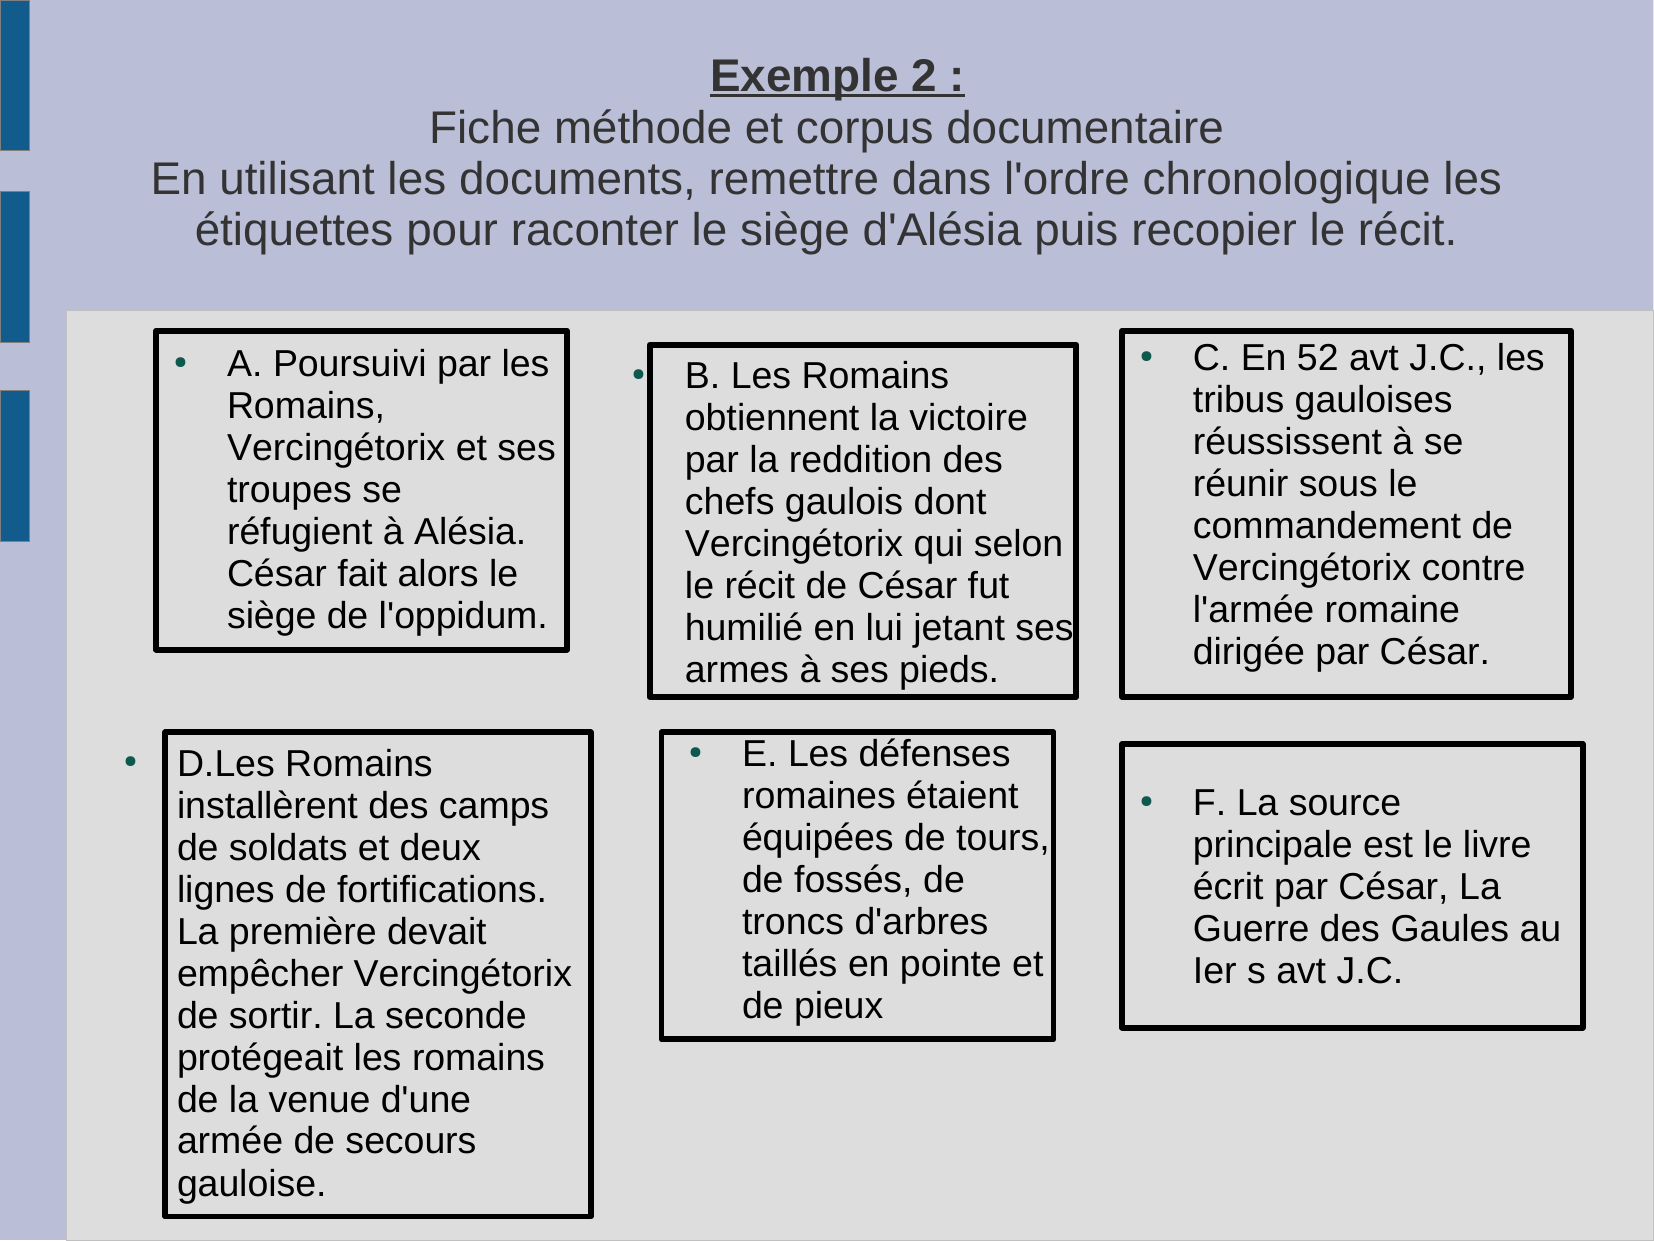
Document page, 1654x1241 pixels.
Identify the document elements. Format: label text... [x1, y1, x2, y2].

text_box C. En 52 avt J.C., les tribus gauloises réussissent à se réunir sous le commandement de Vercingétorix contre l'armée romaine dirigée par César. [1122, 336, 1548, 674]
text_box B. Les Romains obtiennent la victoire par la reddition des chefs gaulois dont Vercingétorix qui selon le récit de César fut humilié en lui jetant ses armes à ses pieds. [614, 354, 1075, 691]
text_box D.Les Romains installèrent des camps de soldats et deux lignes de fortifications. La première devait empêcher Vercingétorix de sortir. La seconde protégeait les romains de la venue d'une armée de secours gauloise. [106, 742, 578, 1205]
text_box E. Les défenses romaines étaient équipées de tours, de fossés, de troncs d'arbres taillés en pointe et de pieux [671, 732, 1054, 1027]
text_box A. Poursuivi par les Romains, Vercingétorix et ses troupes se réfugient à Alésia. César fait alors le siège de l'oppidum. [156, 342, 558, 637]
text_box F. La source principale est le livre écrit par César, La Guerre des Gaules au Ier s avt J.C. [1122, 781, 1571, 993]
title Exemple 2 : Fiche méthode et corpus documentaire En utilisant les documents, remettre dans l'ordre chronologique les étiquettes pour raconter le siège d'Alésia puis recopier le récit. [82, 49, 1571, 257]
